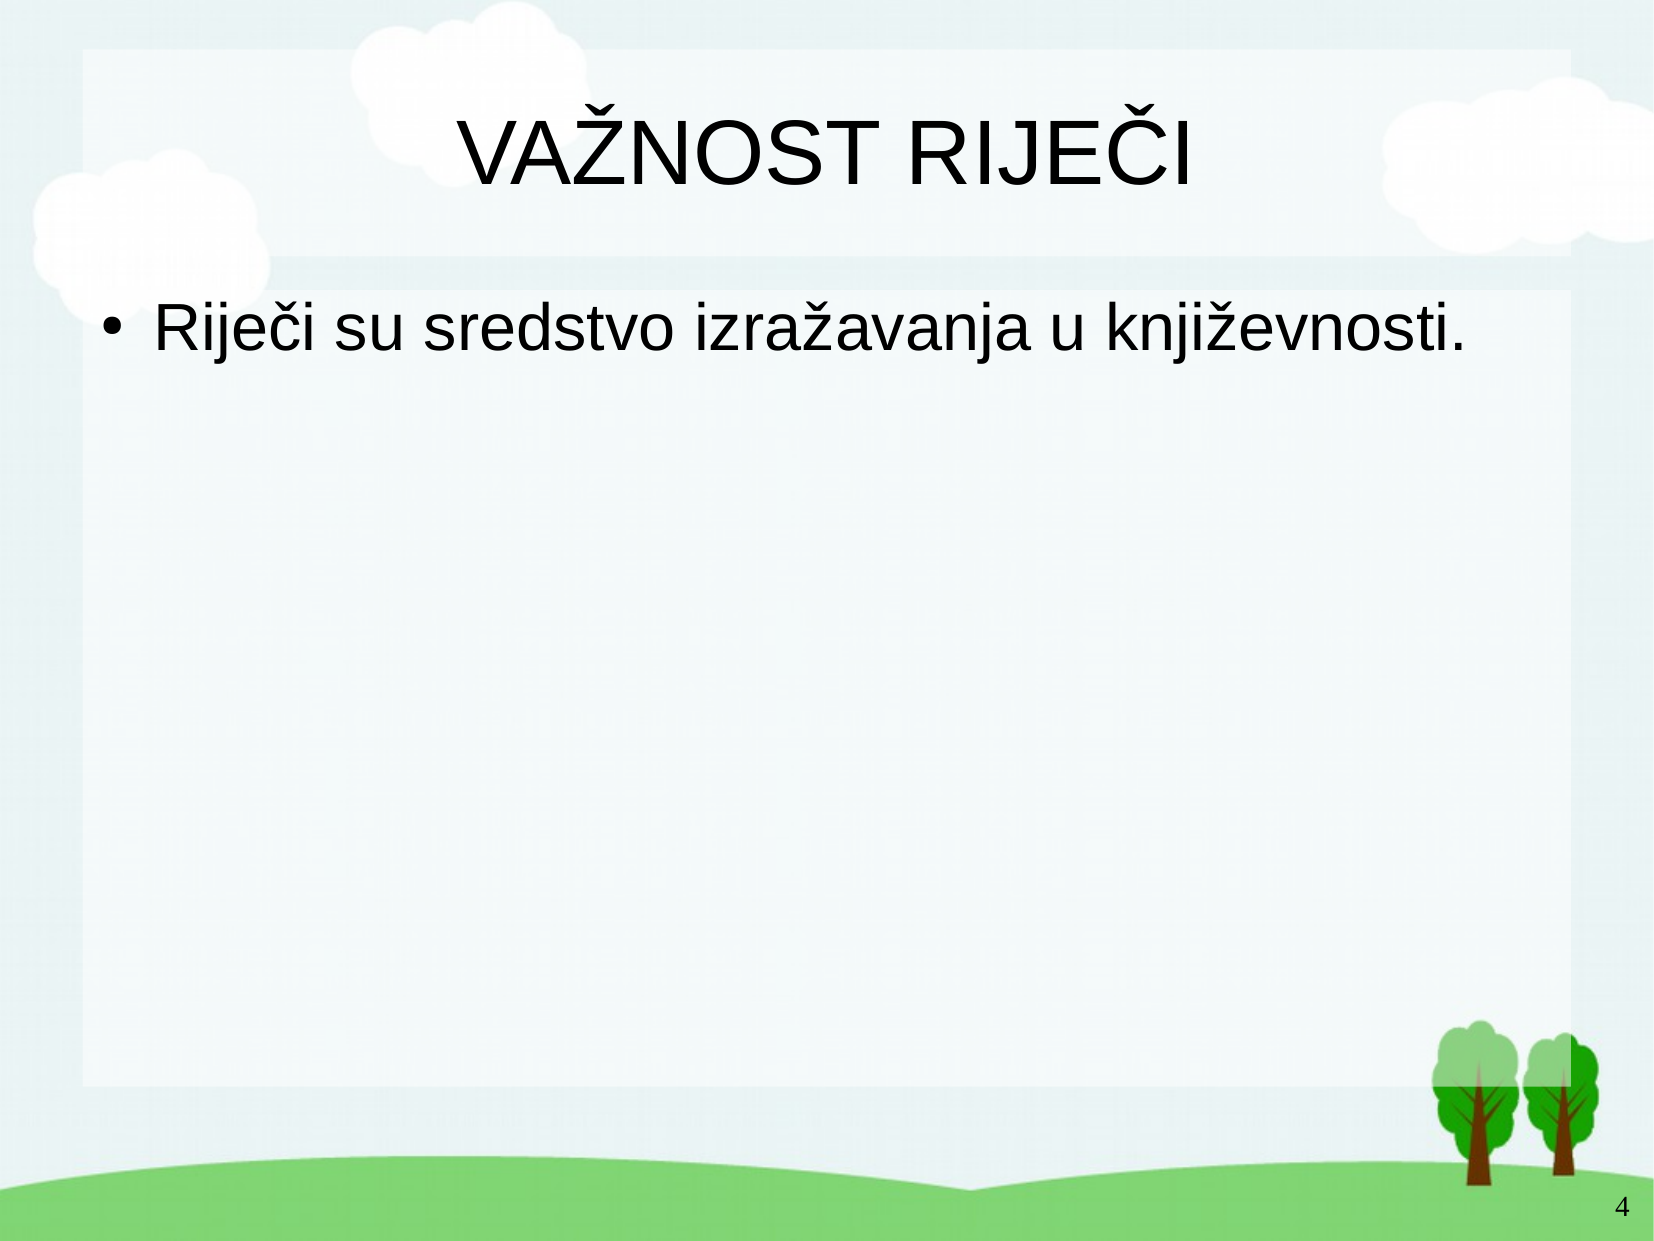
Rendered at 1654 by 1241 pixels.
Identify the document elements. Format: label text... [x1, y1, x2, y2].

list Riječi su sredstvo izražavanja u književnosti. [82, 290, 1571, 1087]
picture [0, 0, 1654, 1241]
title VAŽNOST RIJEČI [82, 49, 1571, 257]
